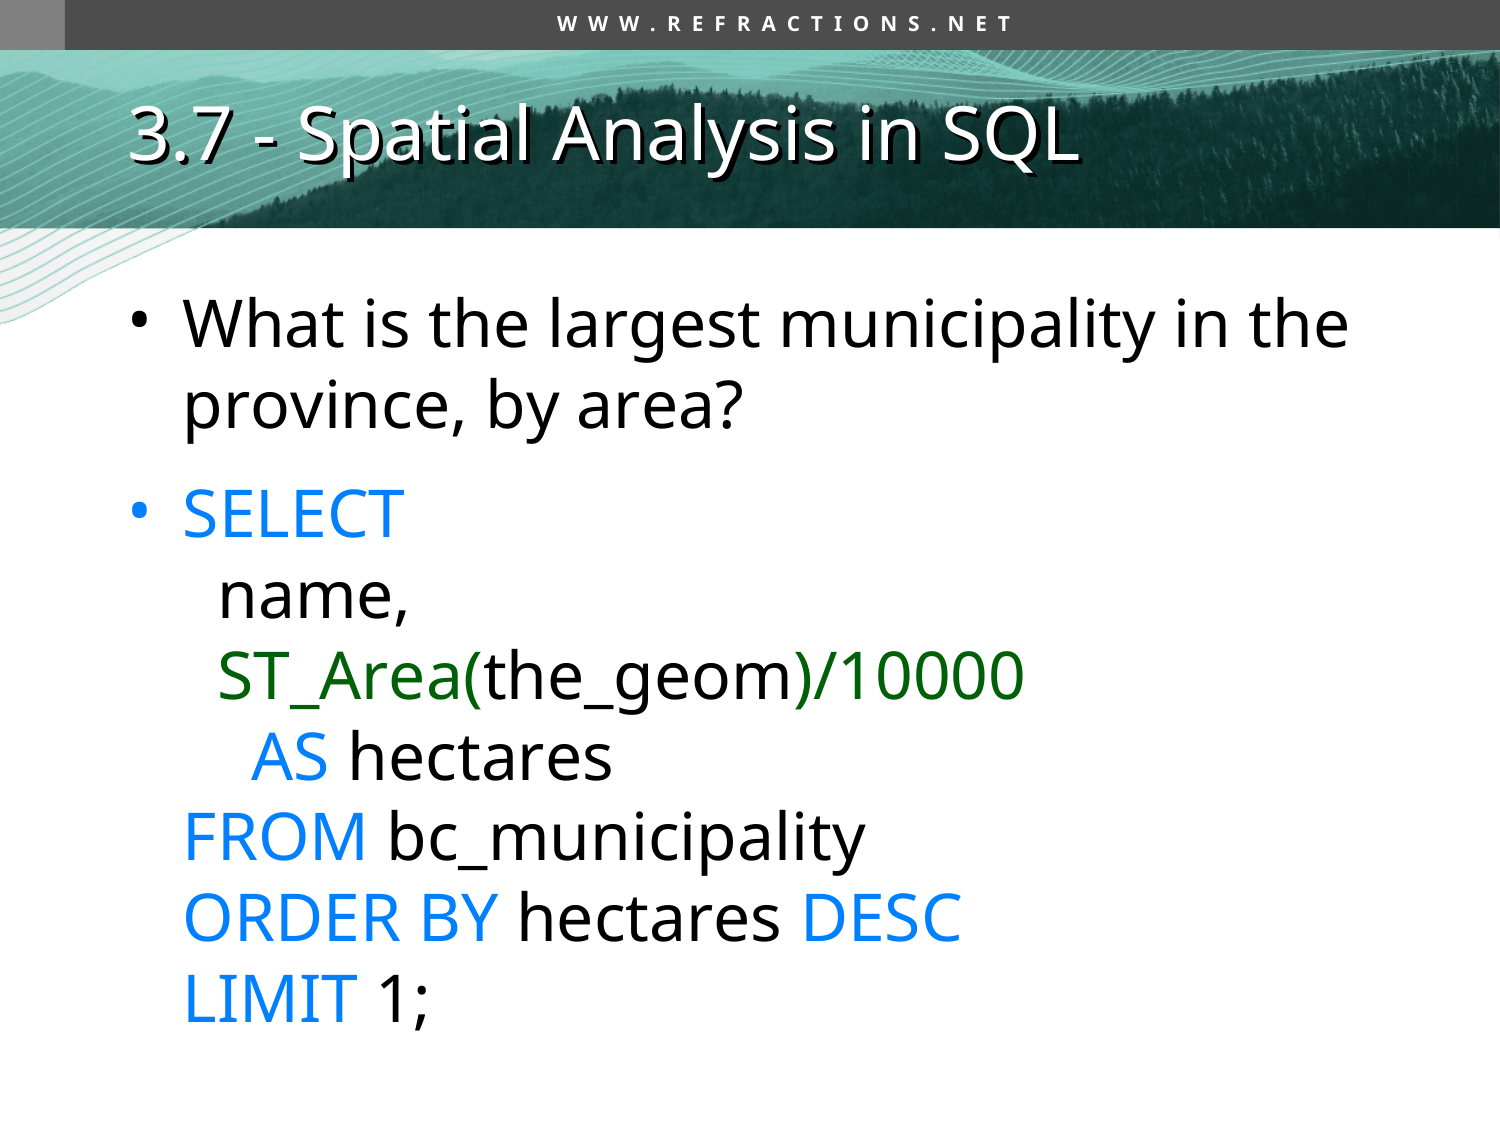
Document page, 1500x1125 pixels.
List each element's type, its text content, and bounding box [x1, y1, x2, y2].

list What is the largest municipality in the province, by area? SELECT name, ST_Area(the_geom)/10000 AS hectares FROM bc_municipality ORDER BY hectares DESC LIMIT 1; [112, 274, 1388, 1050]
picture [0, 50, 1500, 325]
title 3.7 - Spatial Analysis in SQL [112, 49, 1388, 213]
